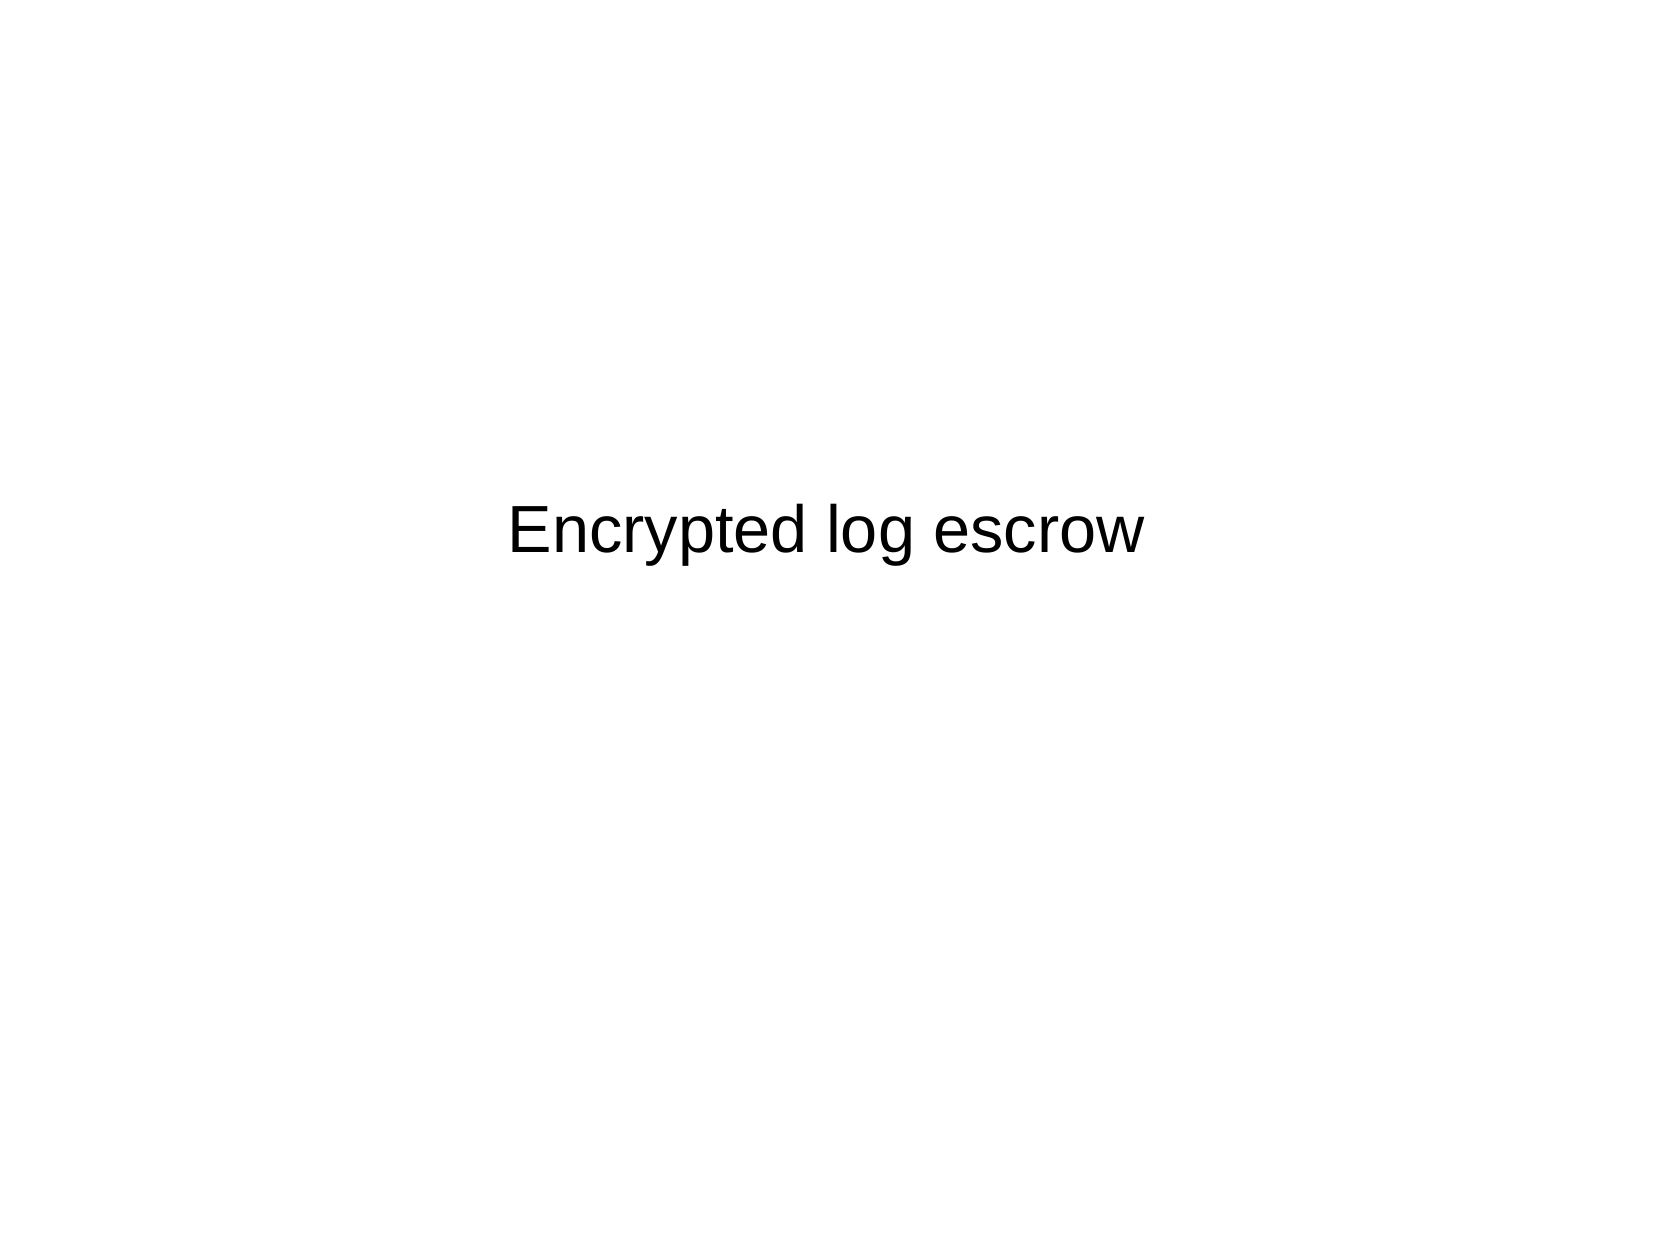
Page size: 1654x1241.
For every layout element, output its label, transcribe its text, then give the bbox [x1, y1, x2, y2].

subtitle Encrypted log escrow [82, 49, 1571, 1010]
